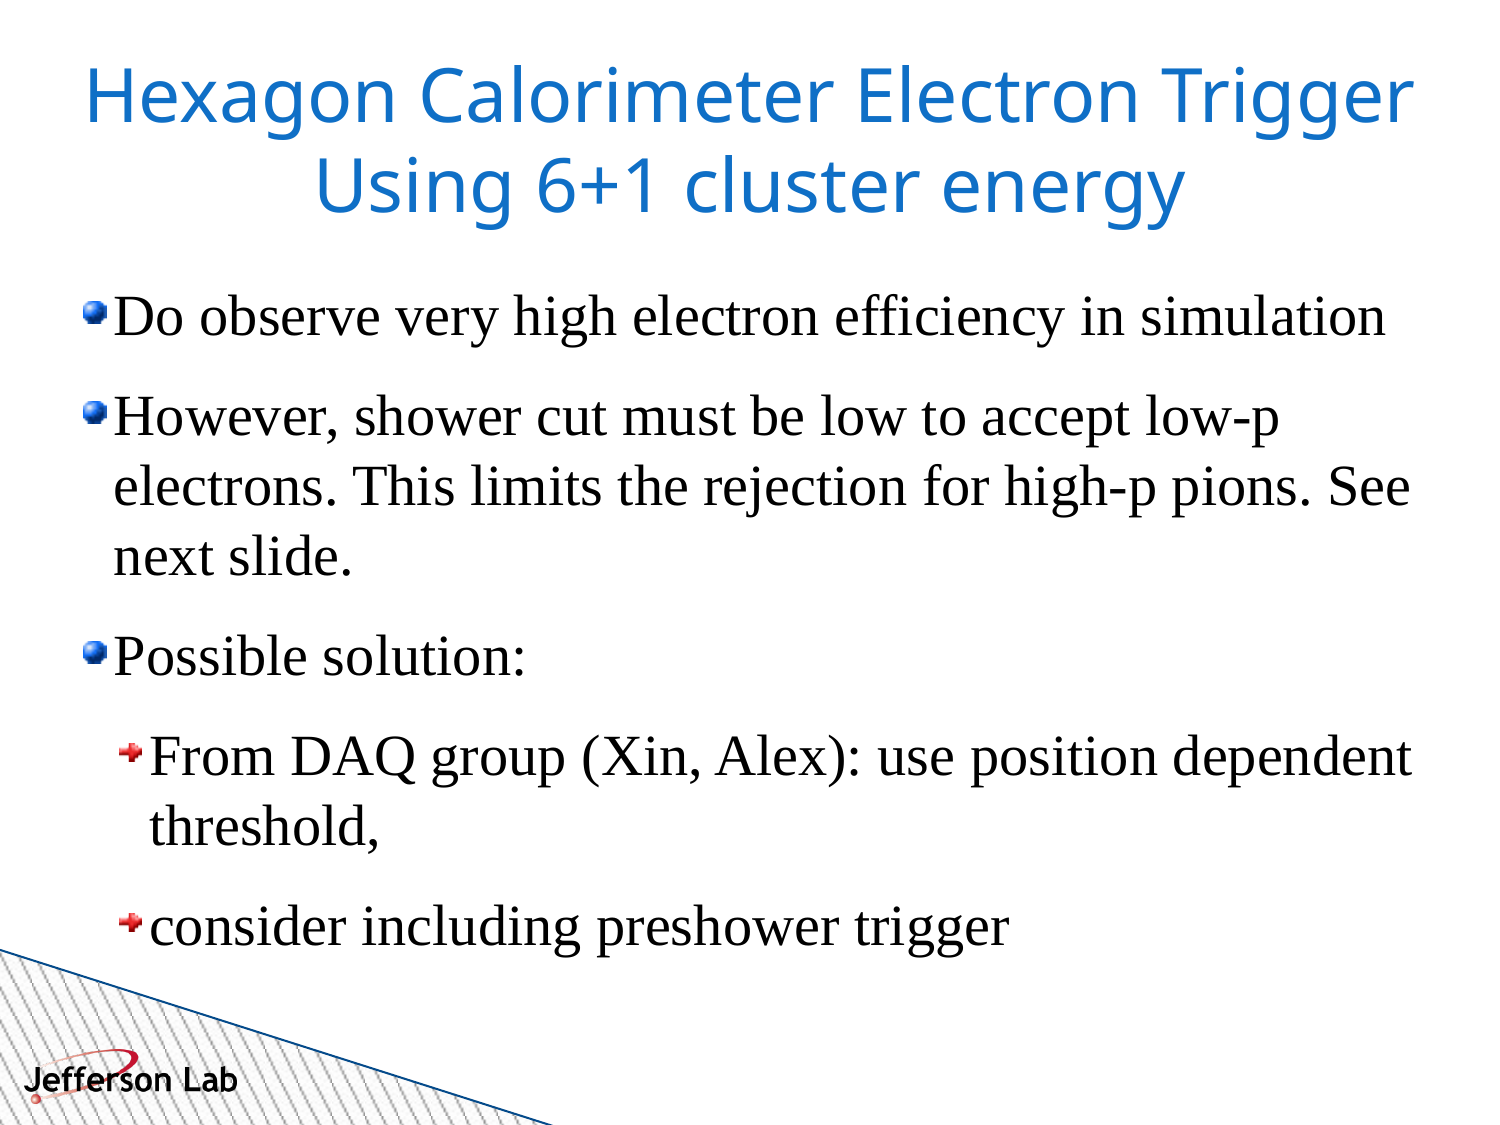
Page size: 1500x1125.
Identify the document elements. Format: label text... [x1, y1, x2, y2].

picture [83, 641, 107, 664]
picture [0, 952, 543, 1125]
text_box Do observe very high electron efficiency in simulation However, shower cut must be low to accept low-p electrons. This limits the rejection for high-p pions. See next slide. Possible solution: From DAQ group (Xin, Alex): use position dependent threshold, consider including preshower trigger [69, 270, 1495, 646]
picture [119, 743, 142, 762]
text_box Hexagon Calorimeter Electron Trigger Using 6+1 cluster energy [37, 39, 1463, 133]
picture [83, 401, 107, 424]
picture [83, 301, 107, 324]
picture [119, 913, 142, 932]
